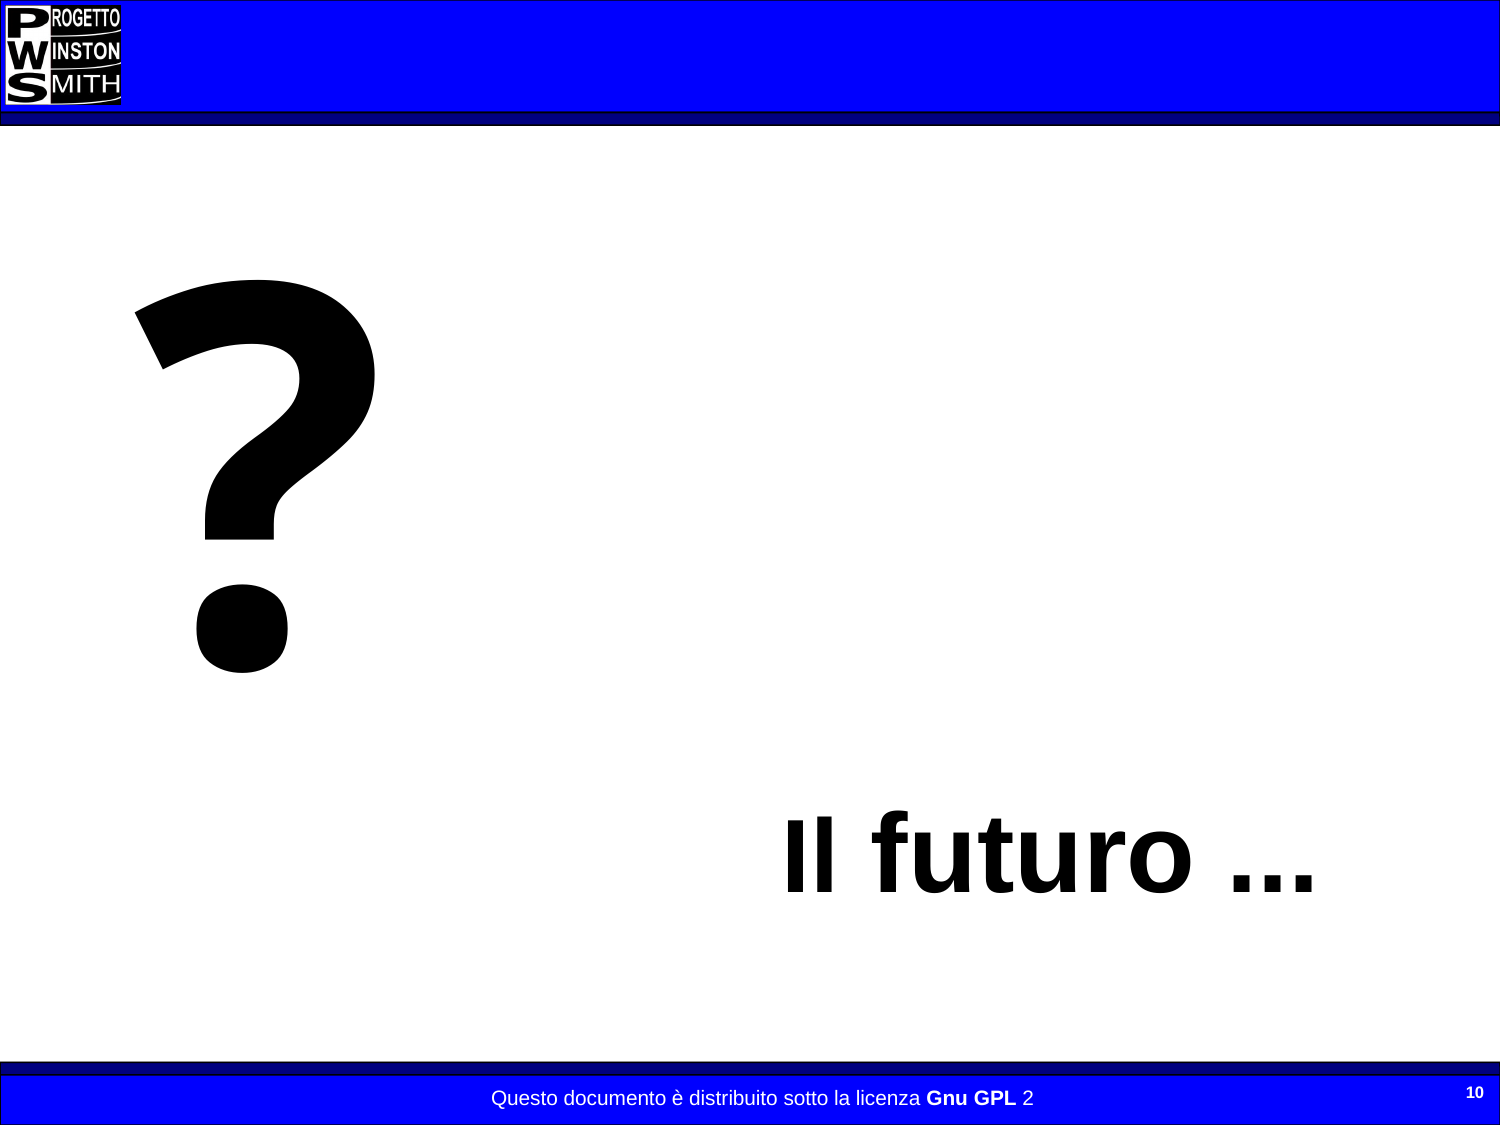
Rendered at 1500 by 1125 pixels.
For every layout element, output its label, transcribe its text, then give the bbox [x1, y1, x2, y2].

picture [5, 5, 121, 105]
text_box Il futuro ... [206, 535, 1337, 704]
text_box ? [118, 59, 828, 240]
